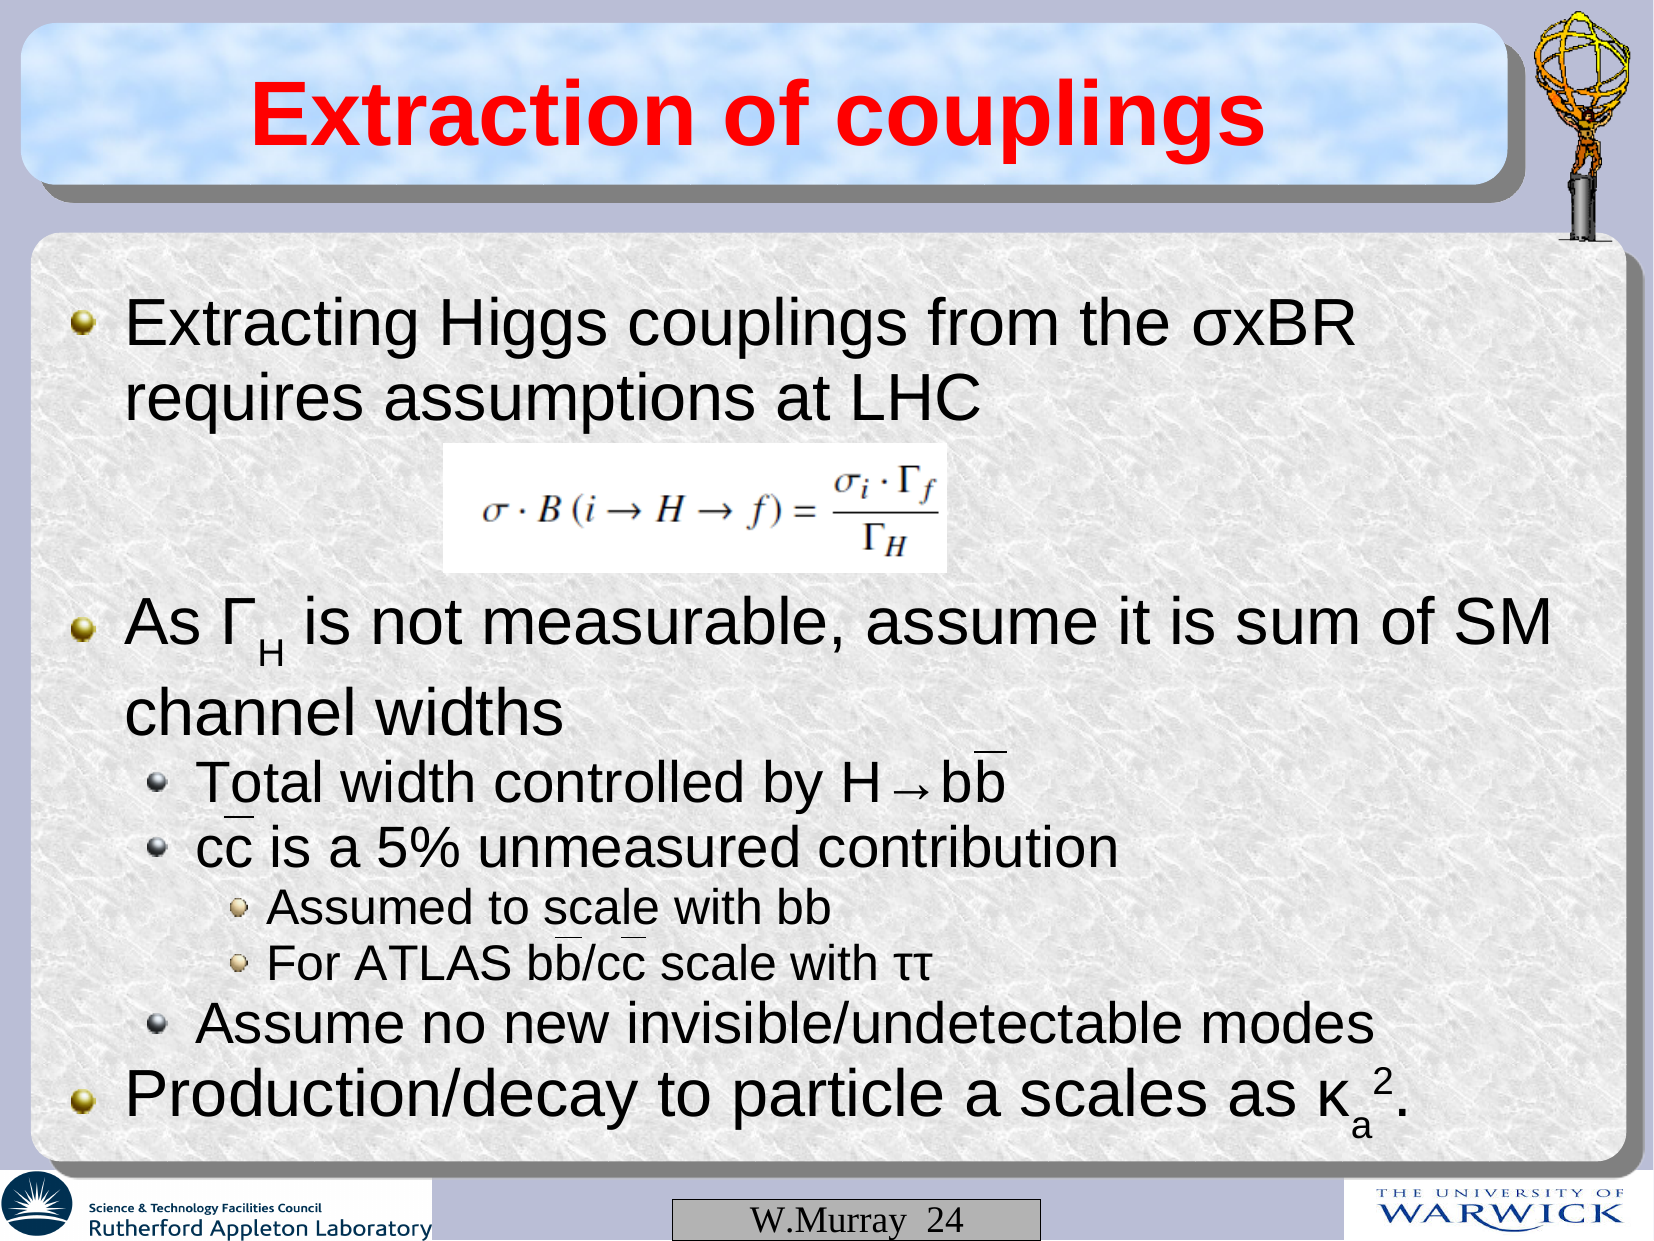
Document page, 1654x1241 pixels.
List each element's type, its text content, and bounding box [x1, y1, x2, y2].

picture [0, 1170, 432, 1241]
list Extracting Higgs couplings from the σxBR requires assumptions at LHC As ΓH is not measurable, assume it is sum of SM channel widths Total width controlled by H→bb cc is a 5% unmeasured contribution Assumed to scale with bb For ATLAS bb/cc scale with ττ Assume no new invisible/undetectable modes Production/decay to particle a scales as κa2. [53, 285, 1588, 1193]
title Extraction of couplings [29, 39, 1489, 190]
picture [443, 443, 947, 573]
picture [1344, 1170, 1654, 1241]
picture [30, 0, 1654, 1162]
picture [20, 22, 1508, 181]
